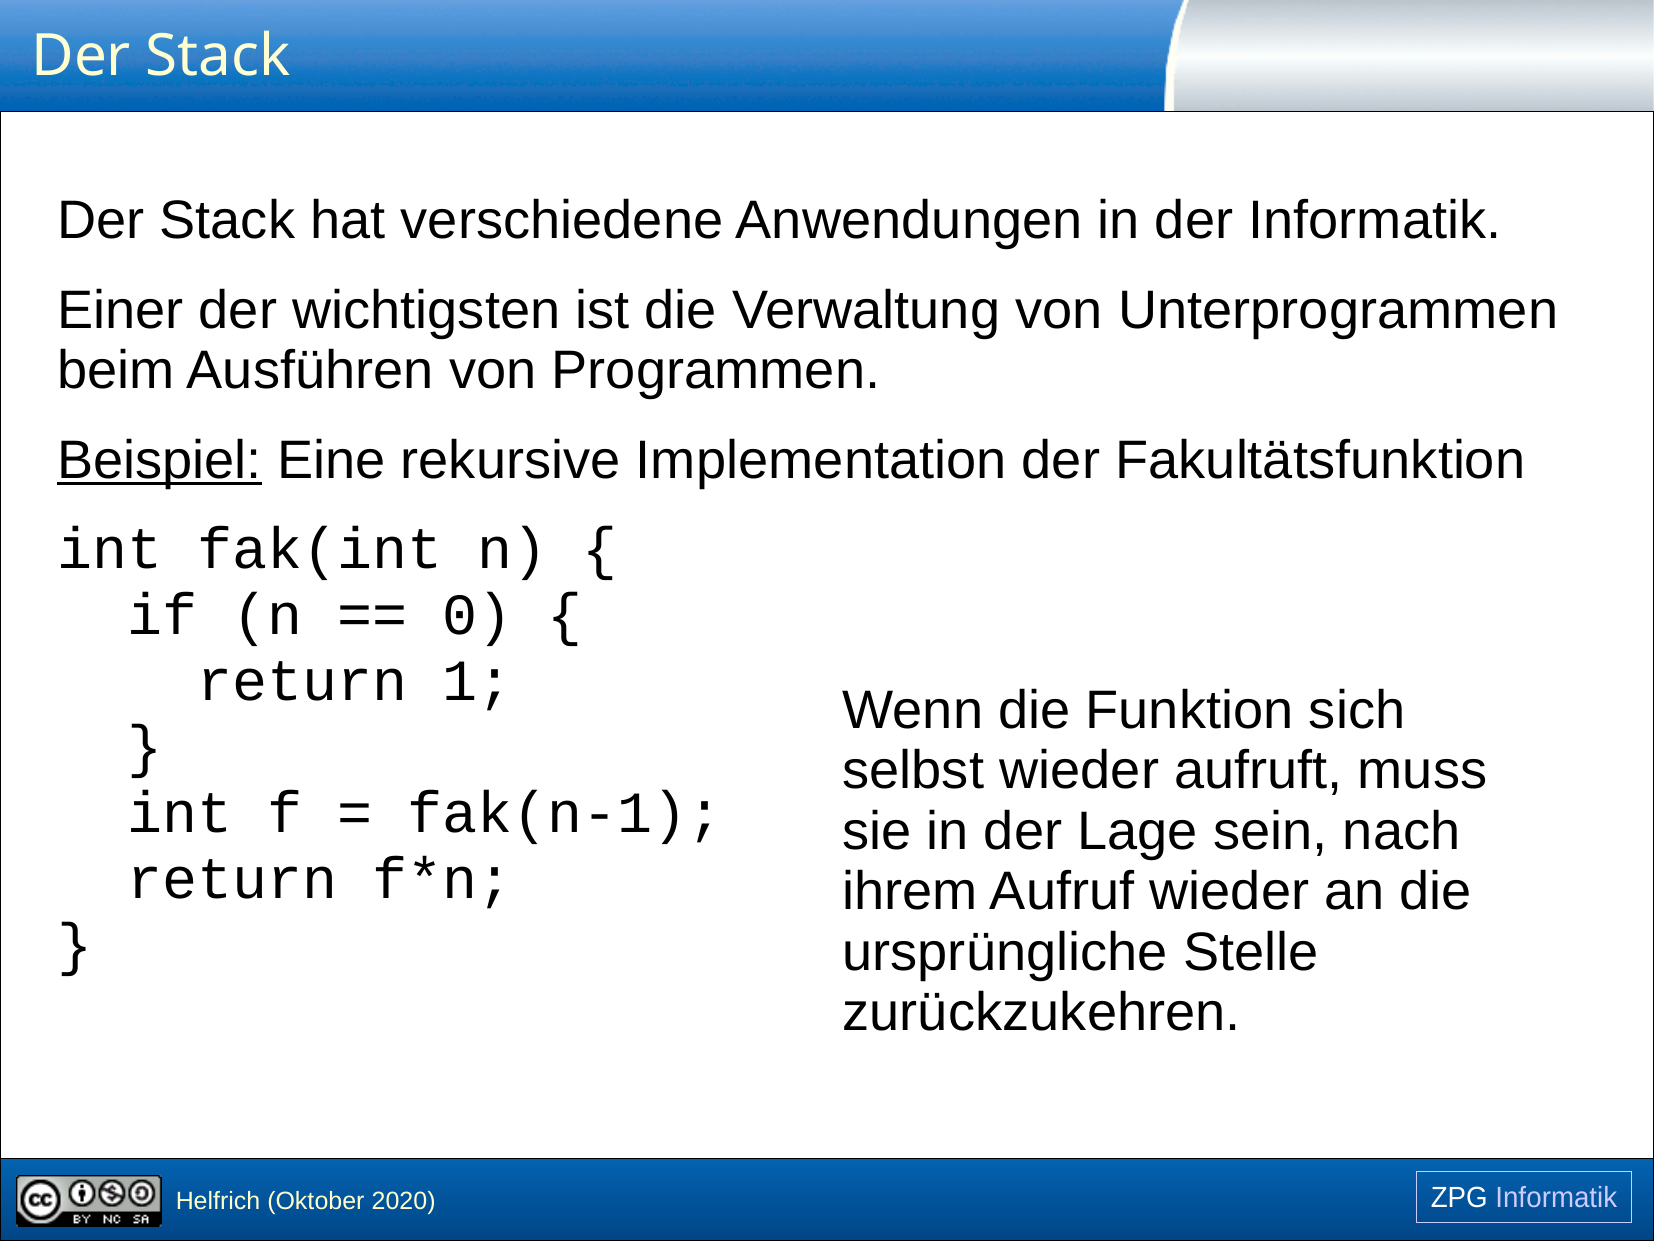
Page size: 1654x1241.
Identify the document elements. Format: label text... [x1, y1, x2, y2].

picture [0, 0, 1654, 111]
list Wenn die Funktion sich selbst wieder aufruft, muss sie in der Lage sein, nach ihrem Aufruf wieder an die ursprüngliche Stelle zurückzukehren. [842, 679, 1517, 1103]
title Der Stack [31, 14, 1151, 92]
list Der Stack hat verschiedene Anwendungen in der Informatik. Einer der wichtigsten ist die Verwaltung von Unterprogrammen beim Ausführen von Programmen. Beispiel: Eine rekursive Implementation der Fakultätsfunktion int fak(int n) { if (n == 0) { return 1; } int f = fak(n-1); return f*n; } [57, 189, 1605, 983]
picture [16, 1175, 162, 1227]
